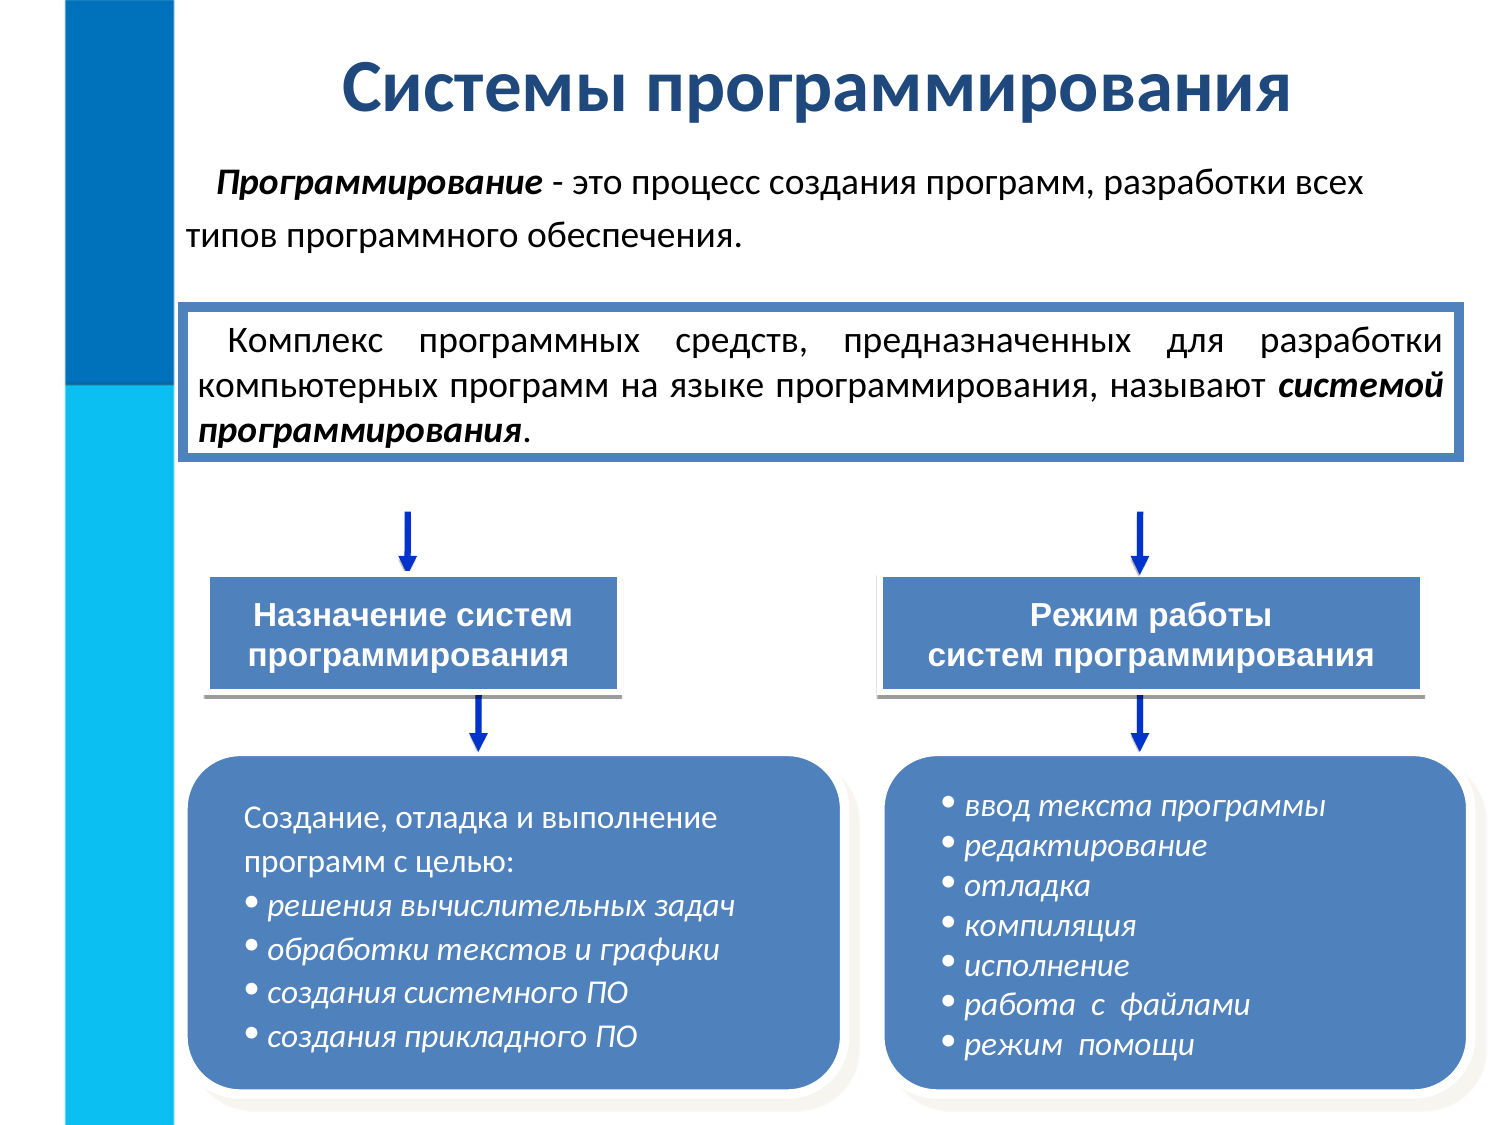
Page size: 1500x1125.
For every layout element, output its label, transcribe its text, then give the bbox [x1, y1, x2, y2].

text_box Режим работы систем программирования [879, 574, 1424, 693]
text_box Комплекс программных средств, предназначенных для разработки компьютерных программ на языке программирования, называют системой программирования. [183, 306, 1459, 458]
text_box Системы программирования [159, 30, 1477, 149]
picture [0, 0, 1500, 1125]
text_box Программирование - это процесс создания программ, разработки всех типов программного обеспечения. [171, 148, 1459, 265]
text_box ввод текста программы редактирование отладка компиляция исполнение работа с файлами режим помощи [879, 751, 1471, 1094]
text_box Создание, отладка и выполнение программ с целью: решения вычислительных задач обработки текстов и графики создания системного ПО создания прикладного ПО [183, 751, 845, 1094]
text_box Назначение систем программирования [206, 574, 621, 693]
